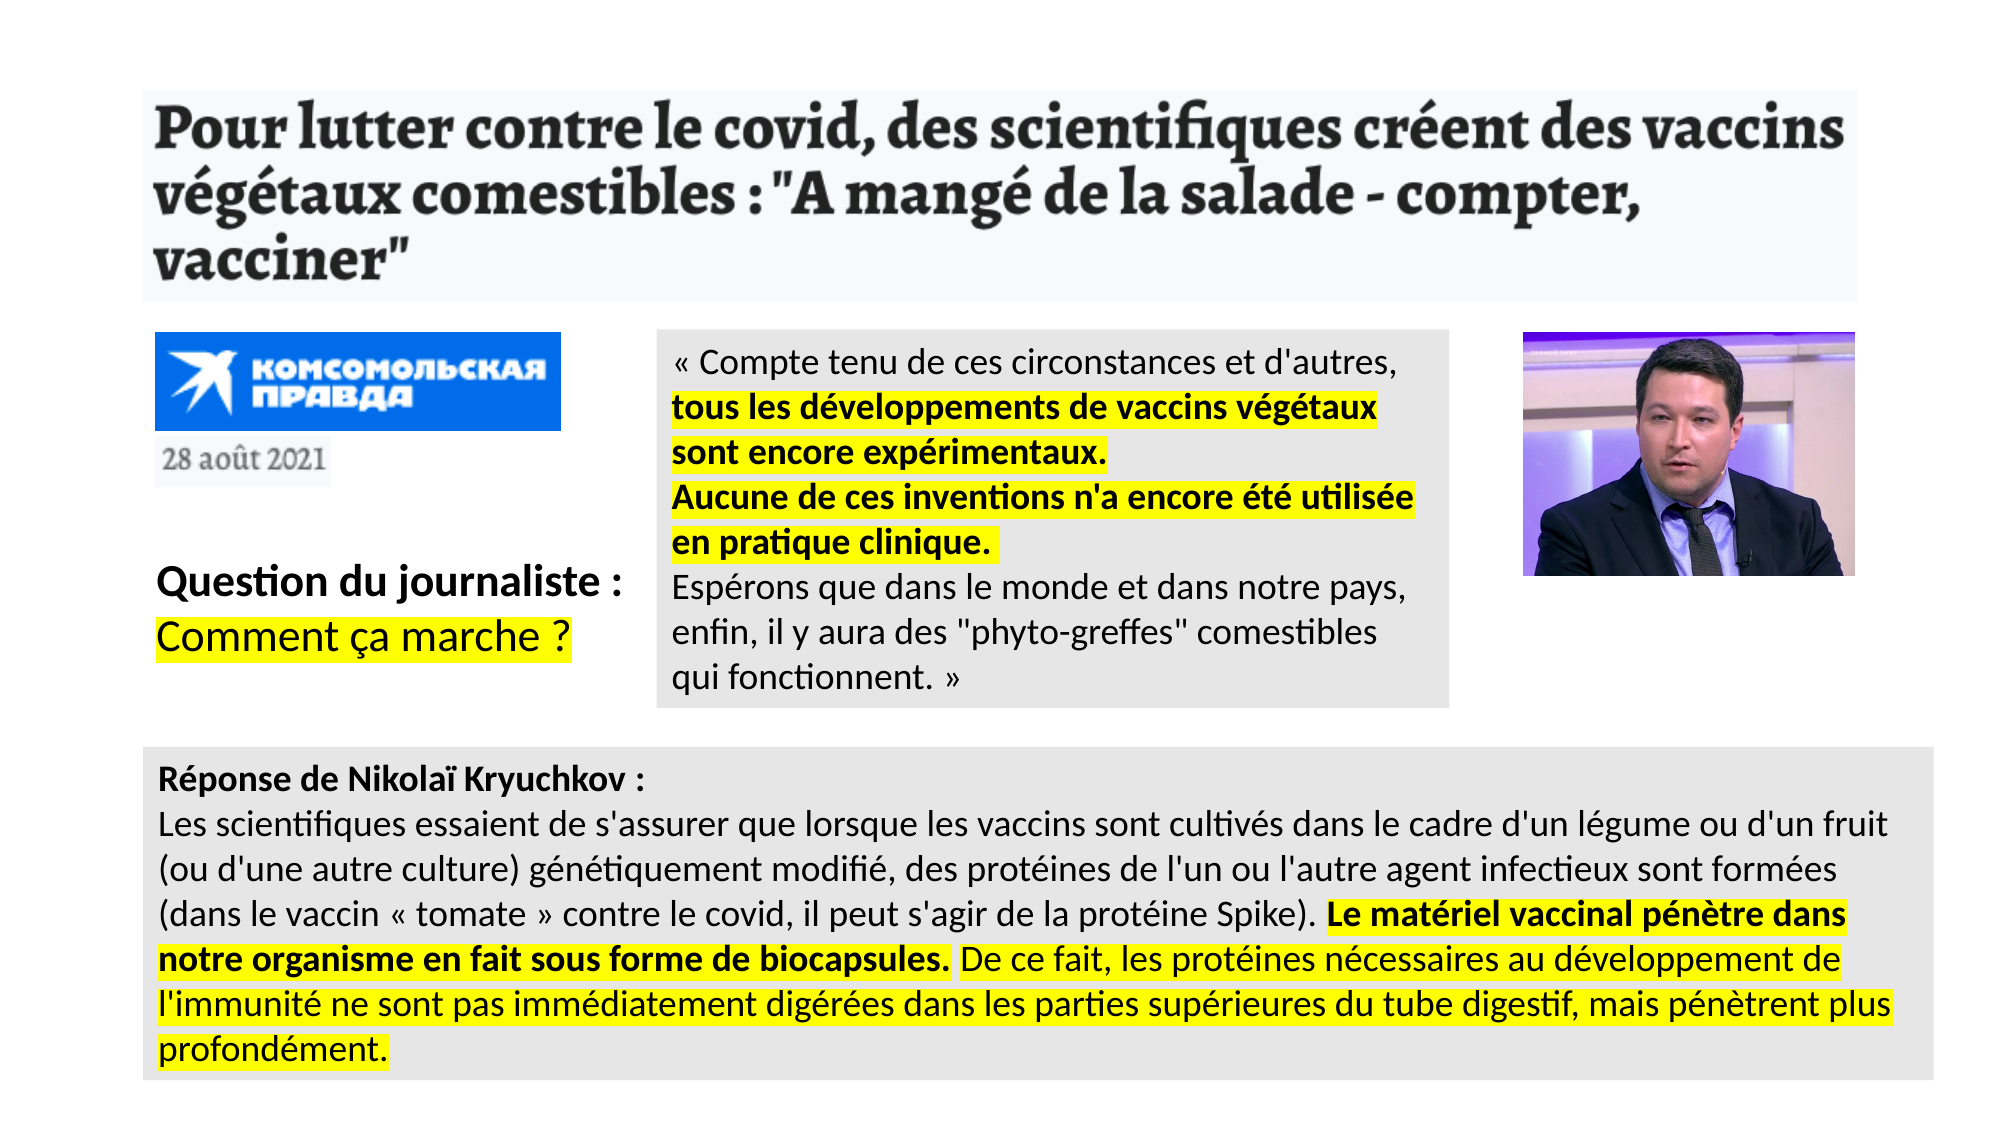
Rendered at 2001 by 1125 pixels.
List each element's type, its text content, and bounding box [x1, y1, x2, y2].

picture [155, 436, 331, 487]
picture [143, 90, 1857, 302]
text_box « Compte tenu de ces circonstances et d'autres, tous les développements de vaccins végétaux sont encore expérimentaux. Aucune de ces inventions n'a encore été utilisée en pratique clinique. Espérons que dans le monde et dans notre pays, enfin, il y aura des "phyto-greffes" comestibles qui fonctionnent. » [656, 329, 1450, 708]
text_box Question du journaliste : Comment ça marche ? [141, 542, 657, 669]
picture [1523, 332, 1855, 576]
picture [155, 332, 561, 431]
text_box Réponse de Nikolaï Kryuchkov : Les scientifiques essaient de s'assurer que lorsque les vaccins sont cultivés dans le cadre d'un légume ou d'un fruit (ou d'une autre culture) génétiquement modifié, des protéines de l'un ou l'autre agent infectieux sont formées (dans le vaccin « tomate » contre le covid, il peut s'agir de la protéine Spike). Le matériel vaccinal pénètre dans notre organisme en fait sous forme de biocapsules. De ce fait, les protéines nécessaires au développement de l'immunité ne sont pas immédiatement digérées dans les parties supérieures du tube digestif, mais pénètrent plus profondément. [143, 746, 1934, 1081]
